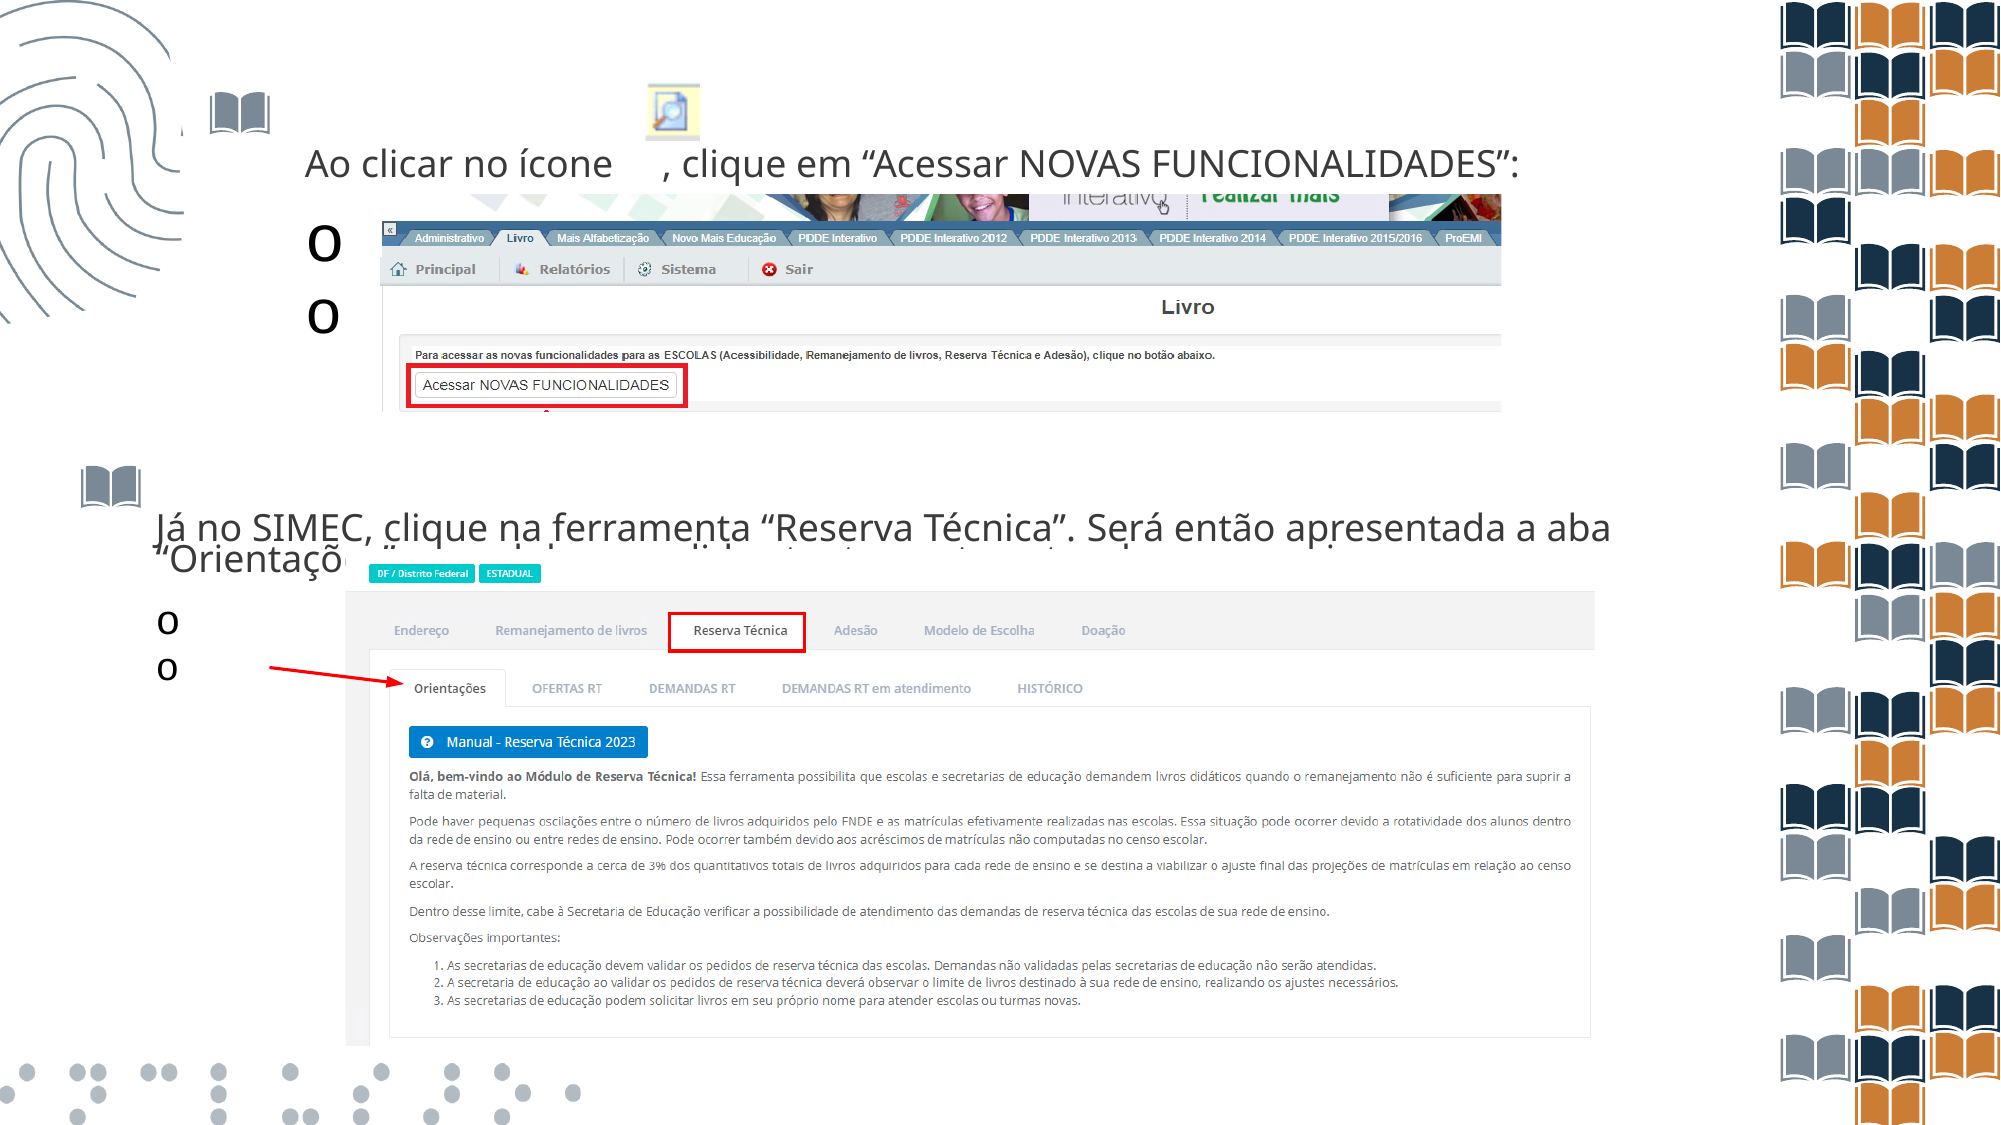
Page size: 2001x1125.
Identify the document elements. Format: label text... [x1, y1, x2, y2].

text_box [1855, 541, 1926, 591]
text_box [1929, 392, 2000, 492]
text_box [1929, 983, 2000, 1081]
picture [345, 549, 1595, 1046]
text_box [1855, 241, 1926, 292]
text_box [1855, 689, 1926, 835]
text_box [1780, 684, 1851, 735]
text_box [1780, 0, 1851, 99]
text_box [209, 90, 270, 135]
text_box [1855, 348, 1926, 447]
text_box [1929, 834, 2000, 932]
text_box [1780, 440, 1851, 491]
text_box [1929, 147, 2000, 198]
text_box [1855, 885, 1926, 936]
text_box [1780, 292, 1851, 392]
picture [639, 83, 700, 141]
text_box [0, 0, 210, 326]
text_box [1780, 1032, 1851, 1082]
text_box [81, 463, 141, 508]
text_box [1929, 539, 2000, 735]
text_box [1855, 490, 1926, 540]
text_box [1929, 0, 2000, 97]
text_box [1855, 592, 1926, 643]
text_box [1929, 242, 2000, 292]
text_box Ao clicar no ícone , clique em “Acessar NOVAS FUNCIONALIDADES”: [289, 41, 1766, 260]
picture [369, 194, 1502, 412]
text_box [1855, 0, 1926, 197]
text_box [1780, 539, 1851, 589]
text_box [1780, 145, 1851, 245]
text_box [1780, 932, 1851, 983]
text_box [1929, 293, 2000, 343]
text_box Já no SIMEC, clique na ferramenta “Reserva Técnica”. Será então apresentada a aba “Orientações”, a qual deve ser lida atentamente antes de prosseguir: [140, 407, 1766, 614]
text_box [1780, 781, 1851, 882]
text_box [1855, 983, 1926, 1125]
text_box [0, 1063, 581, 1125]
